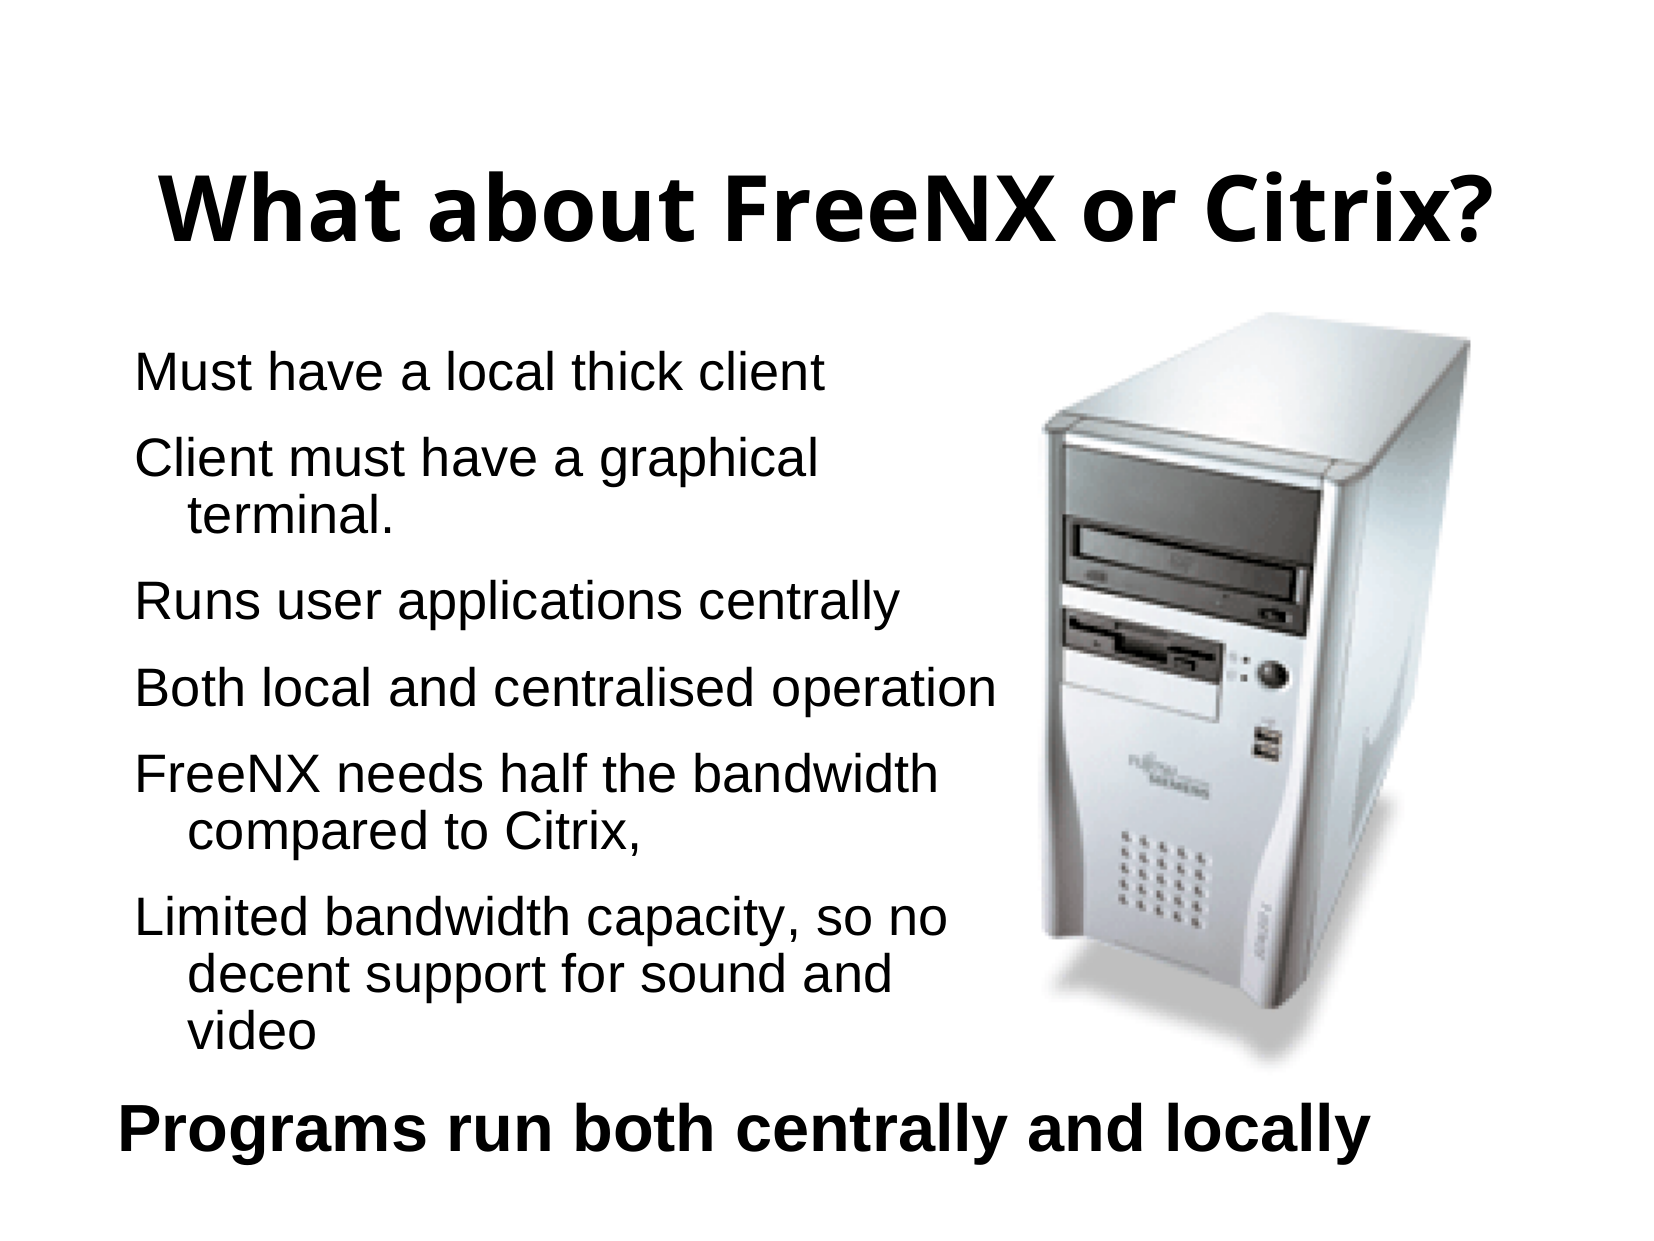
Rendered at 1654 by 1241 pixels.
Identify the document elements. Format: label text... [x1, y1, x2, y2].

picture [1021, 297, 1476, 1079]
title What about FreeNX or Citrix? [121, 80, 1534, 333]
text_box Programs run both centrally and locally [117, 1091, 1561, 1210]
list Must have a local thick client Client must have a graphical terminal. Runs user applications centrally Both local and centralised operation FreeNX needs half the bandwidth compared to Citrix, Limited bandwidth capacity, so no decent support for sound and video [117, 344, 1021, 1016]
